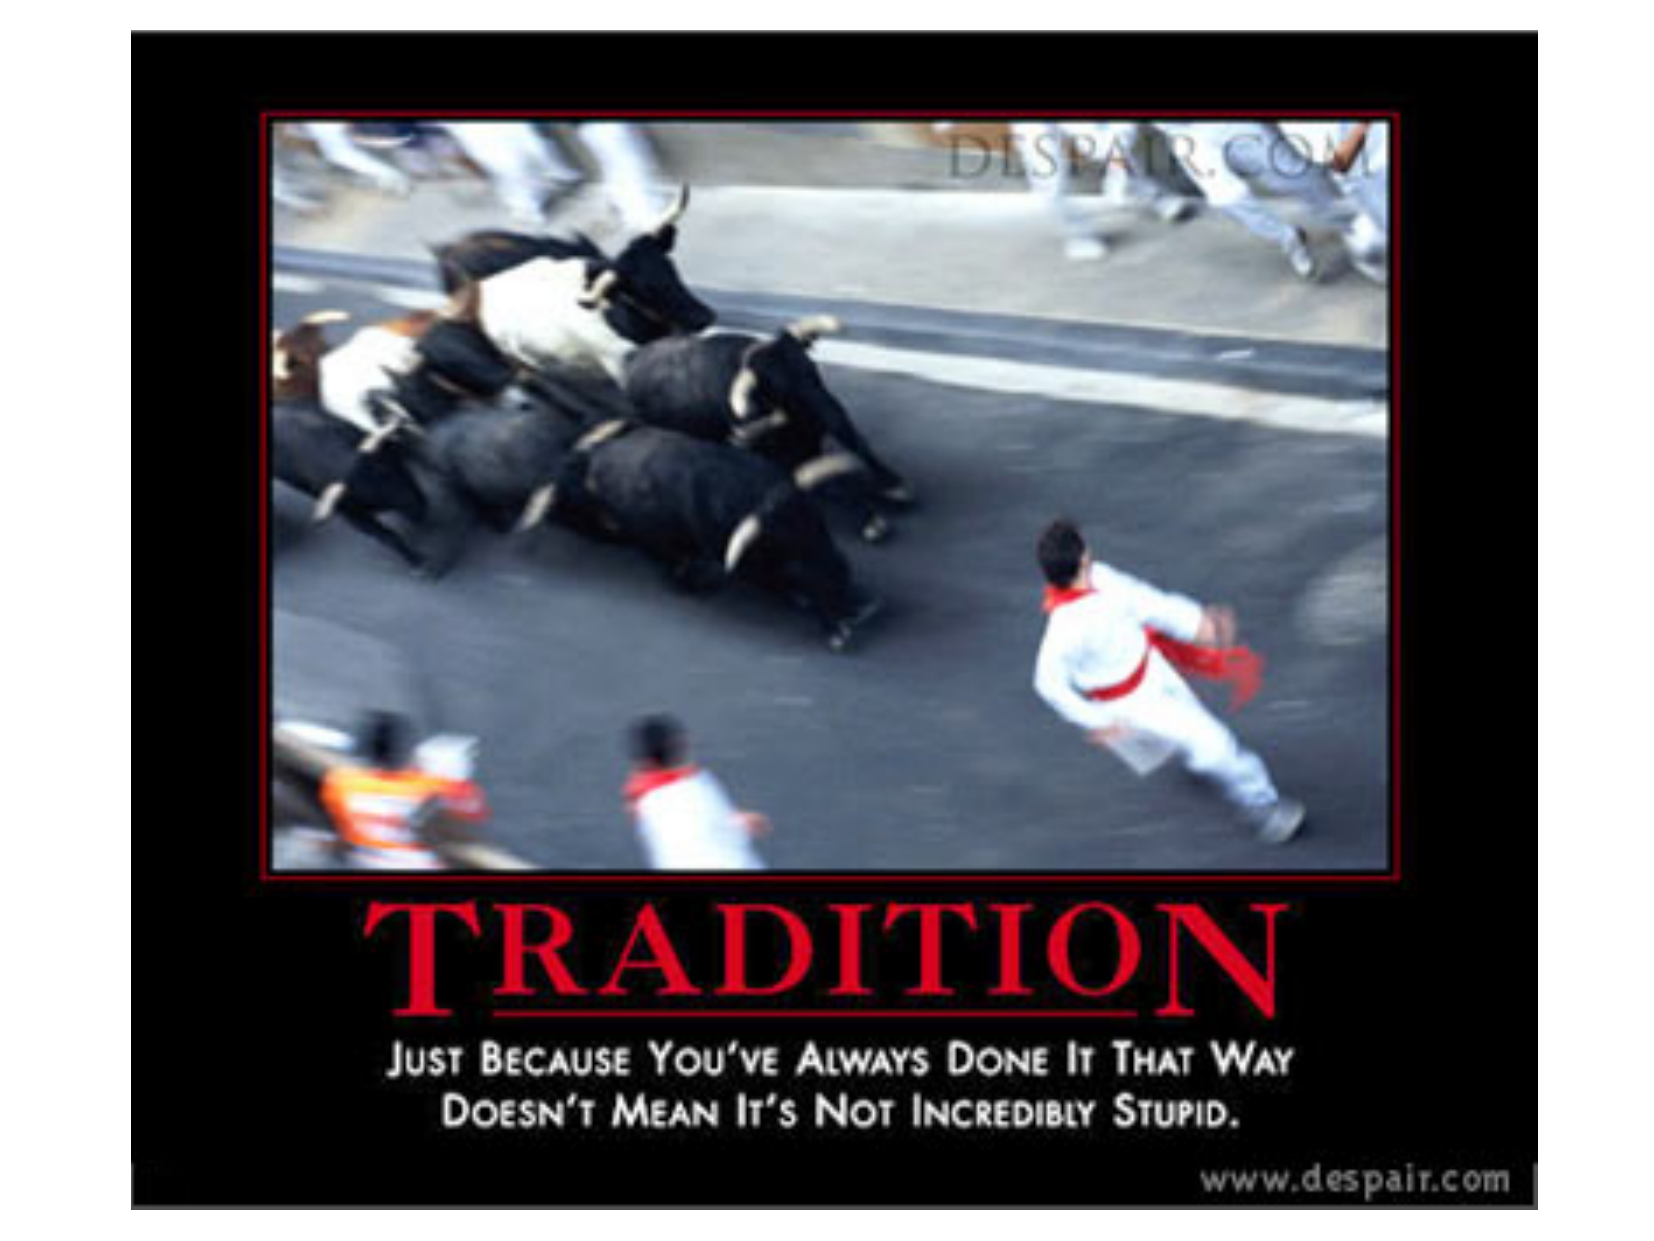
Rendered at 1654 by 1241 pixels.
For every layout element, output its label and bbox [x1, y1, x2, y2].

picture [131, 30, 1538, 1210]
